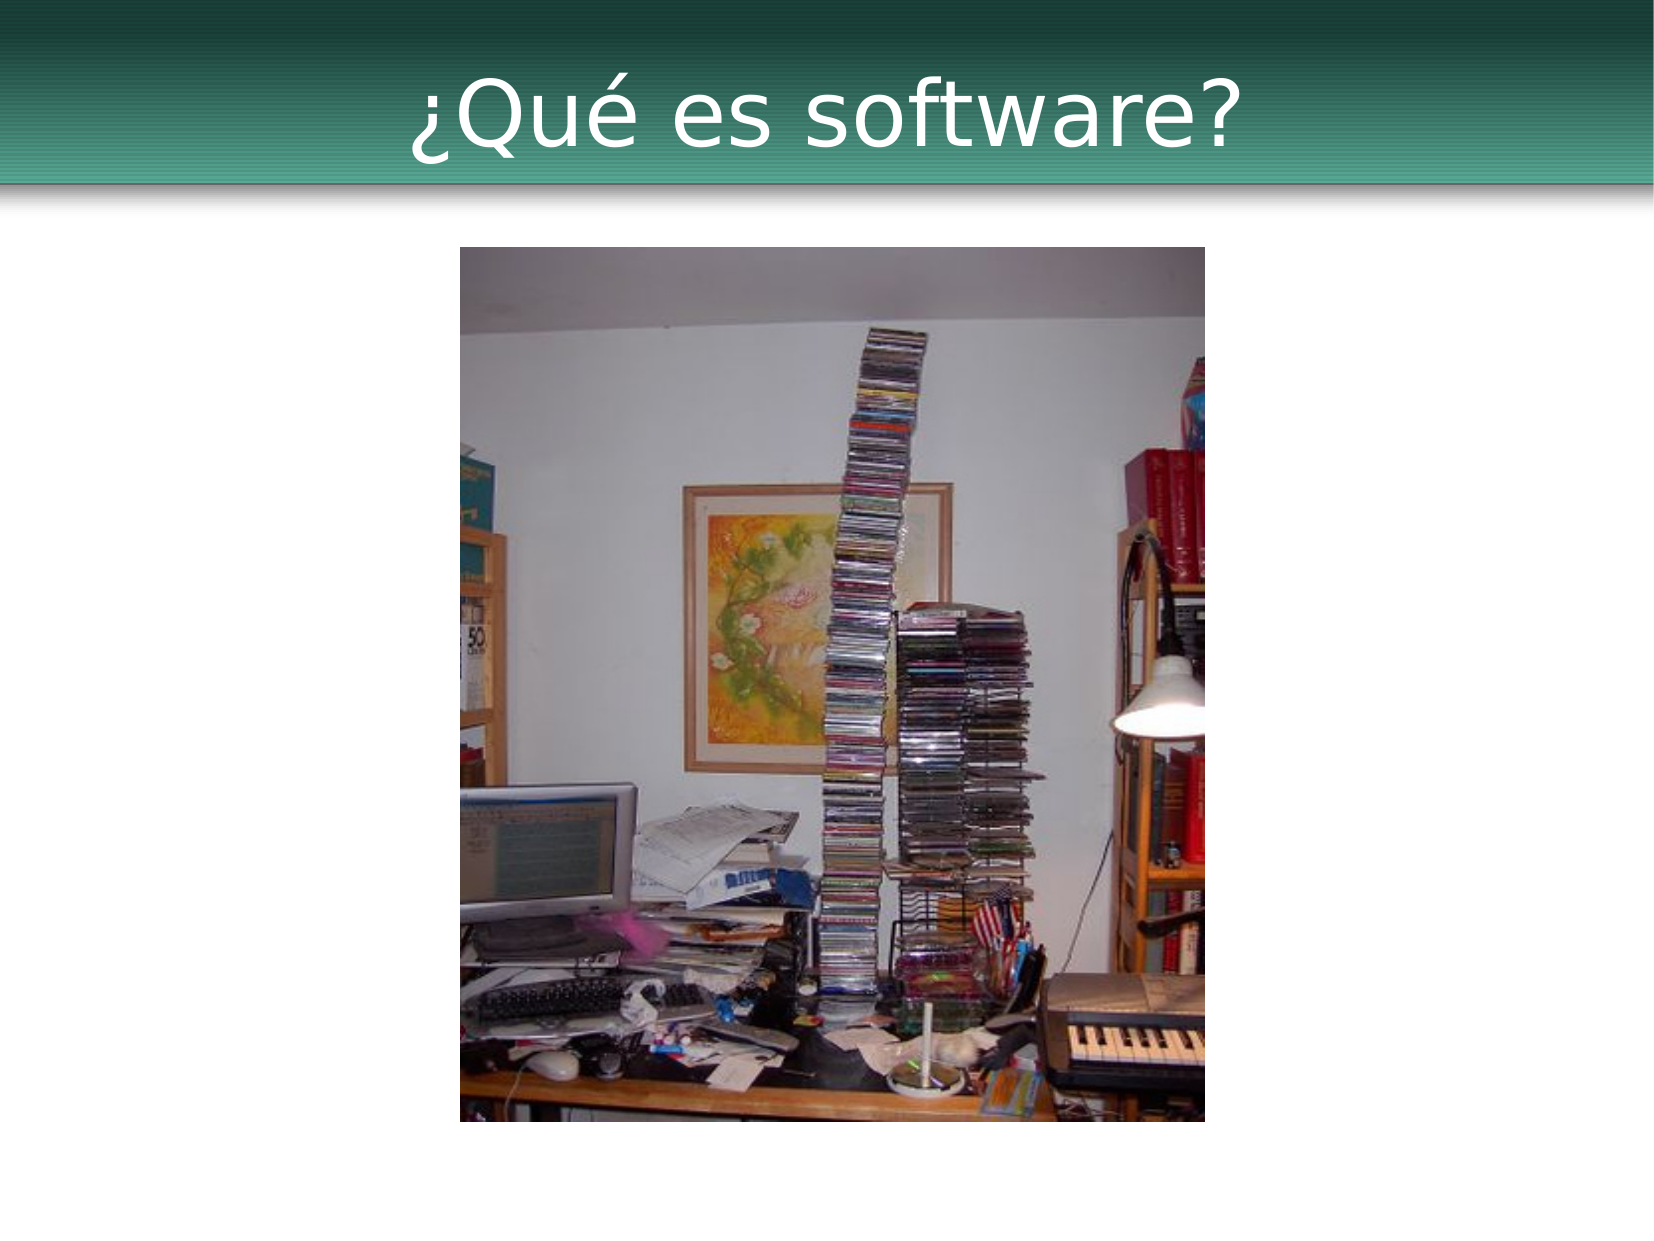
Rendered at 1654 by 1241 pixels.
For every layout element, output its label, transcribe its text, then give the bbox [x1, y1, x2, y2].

picture [460, 247, 1205, 1122]
title ¿Qué es software? [82, 11, 1571, 219]
picture [0, 0, 1654, 225]
